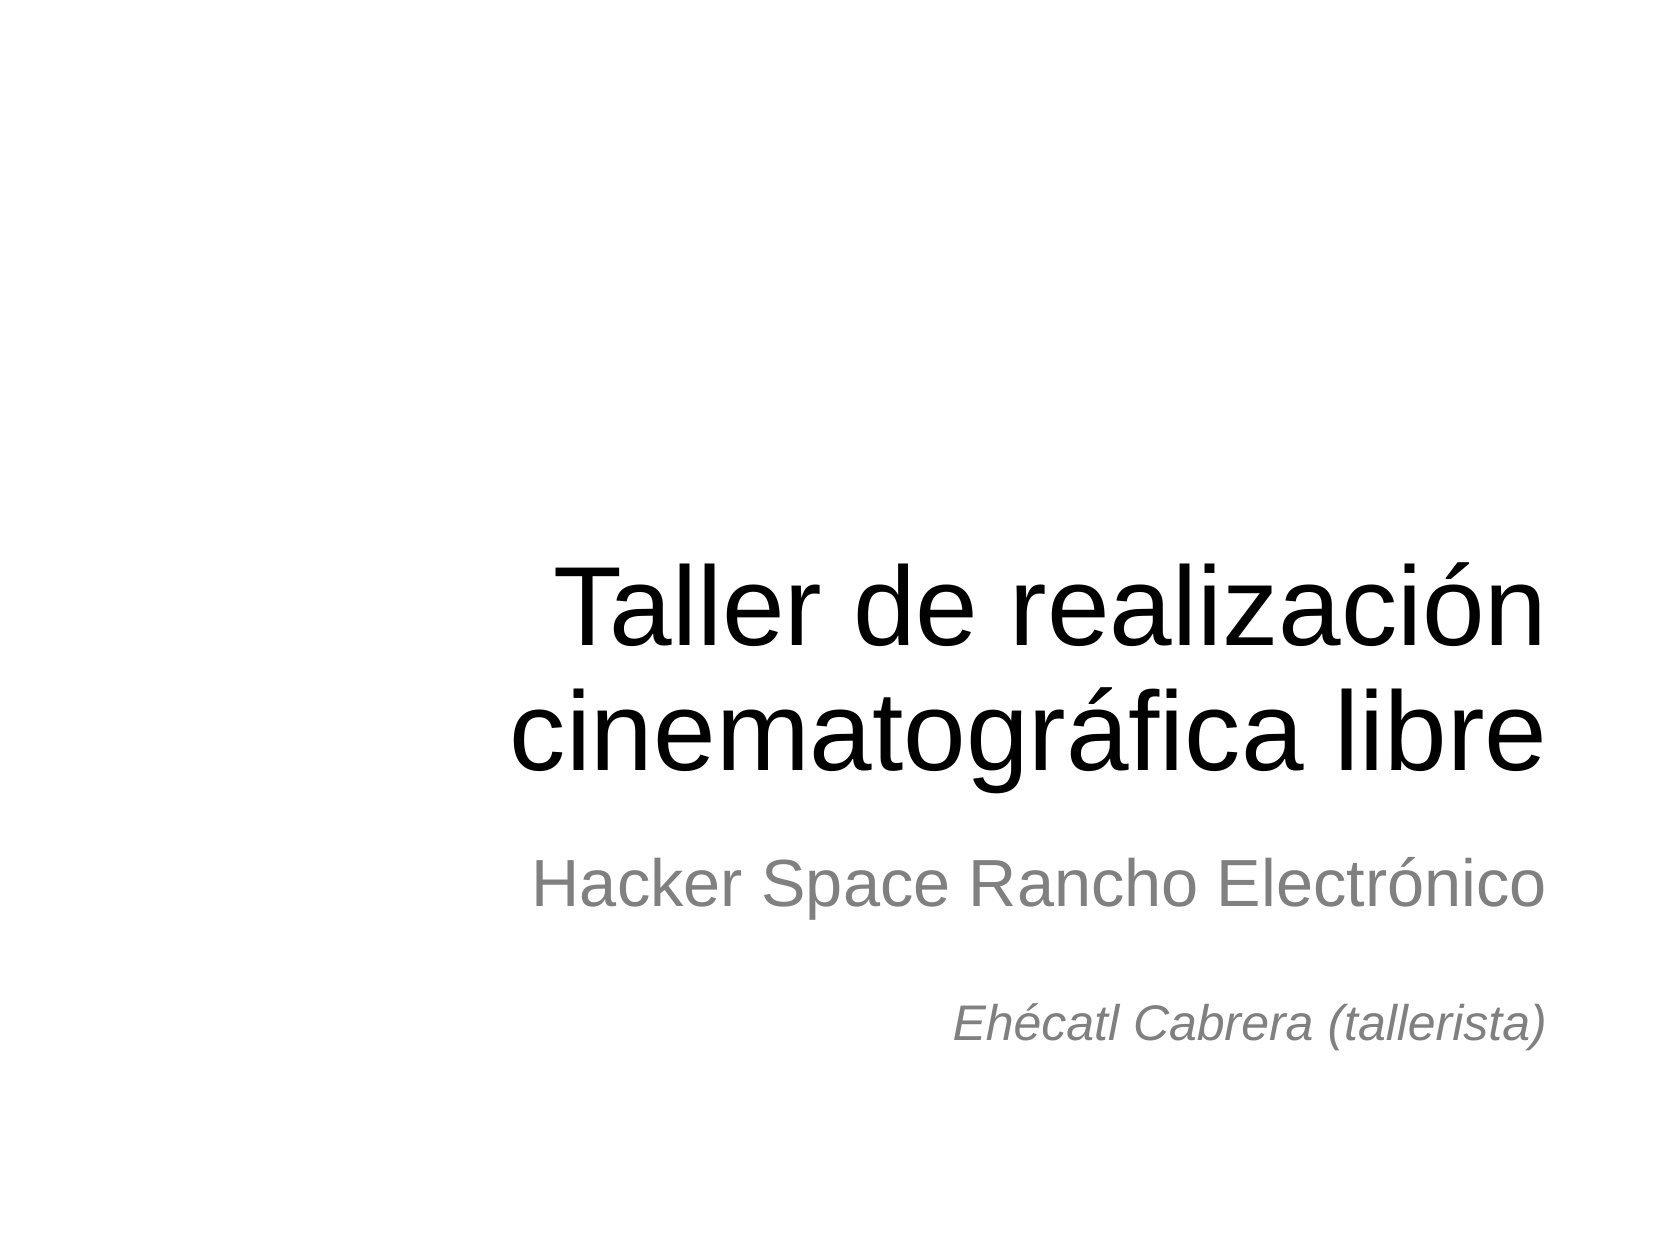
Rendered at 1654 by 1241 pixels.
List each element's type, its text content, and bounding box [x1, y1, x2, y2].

subtitle Hacker Space Rancho Electrónico Ehécatl Cabrera (tallerista) [507, 846, 1548, 1052]
title Taller de realización cinematográfica libre [484, 543, 1548, 795]
